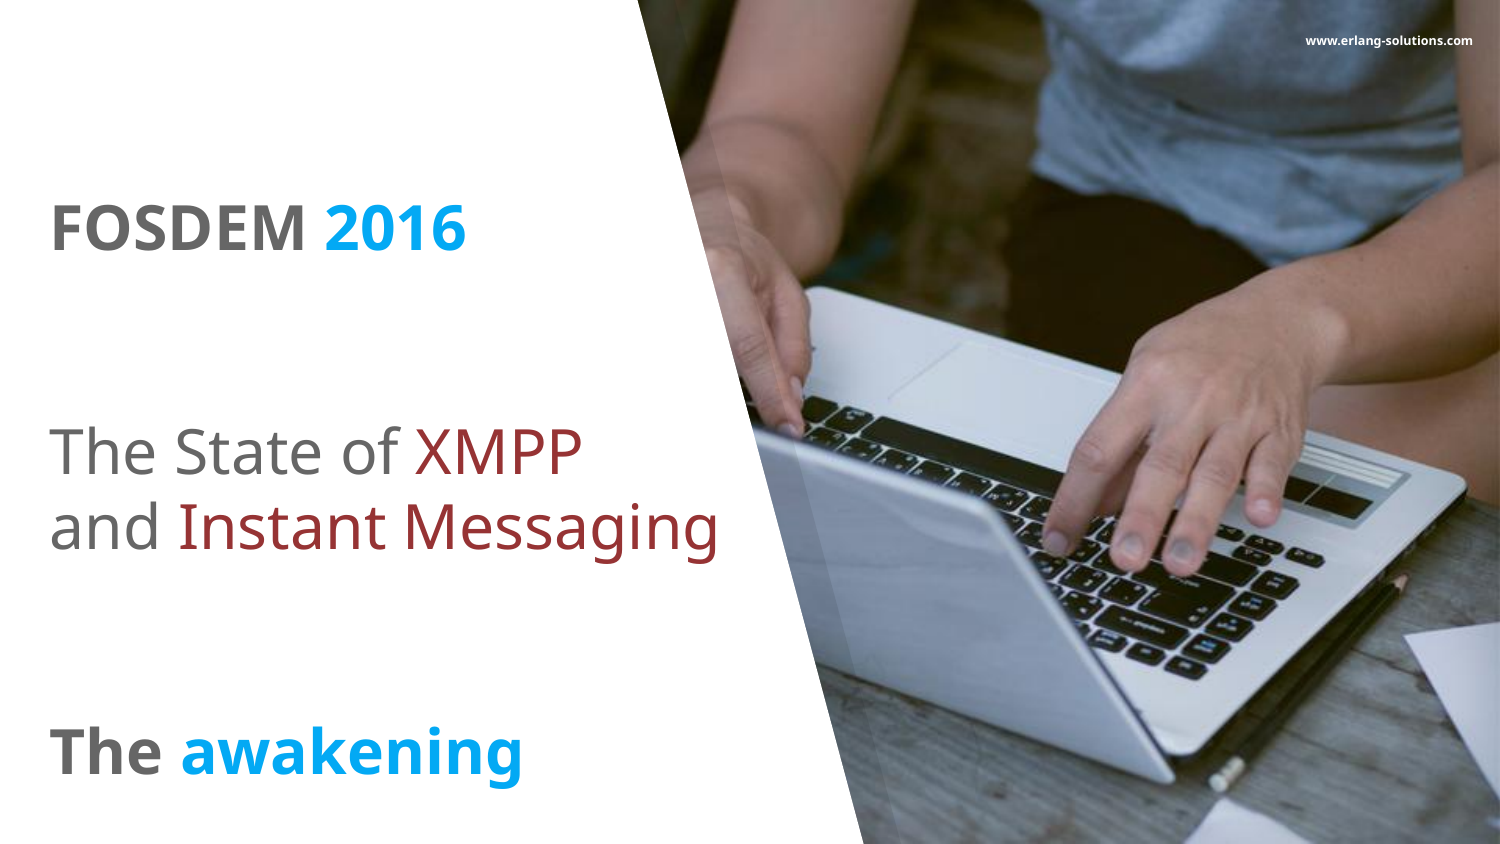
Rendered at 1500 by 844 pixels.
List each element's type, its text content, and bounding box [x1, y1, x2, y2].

title FOSDEM 2016 The State of XMPP and Instant Messaging The awakening [34, 321, 797, 803]
picture [638, 0, 1500, 844]
